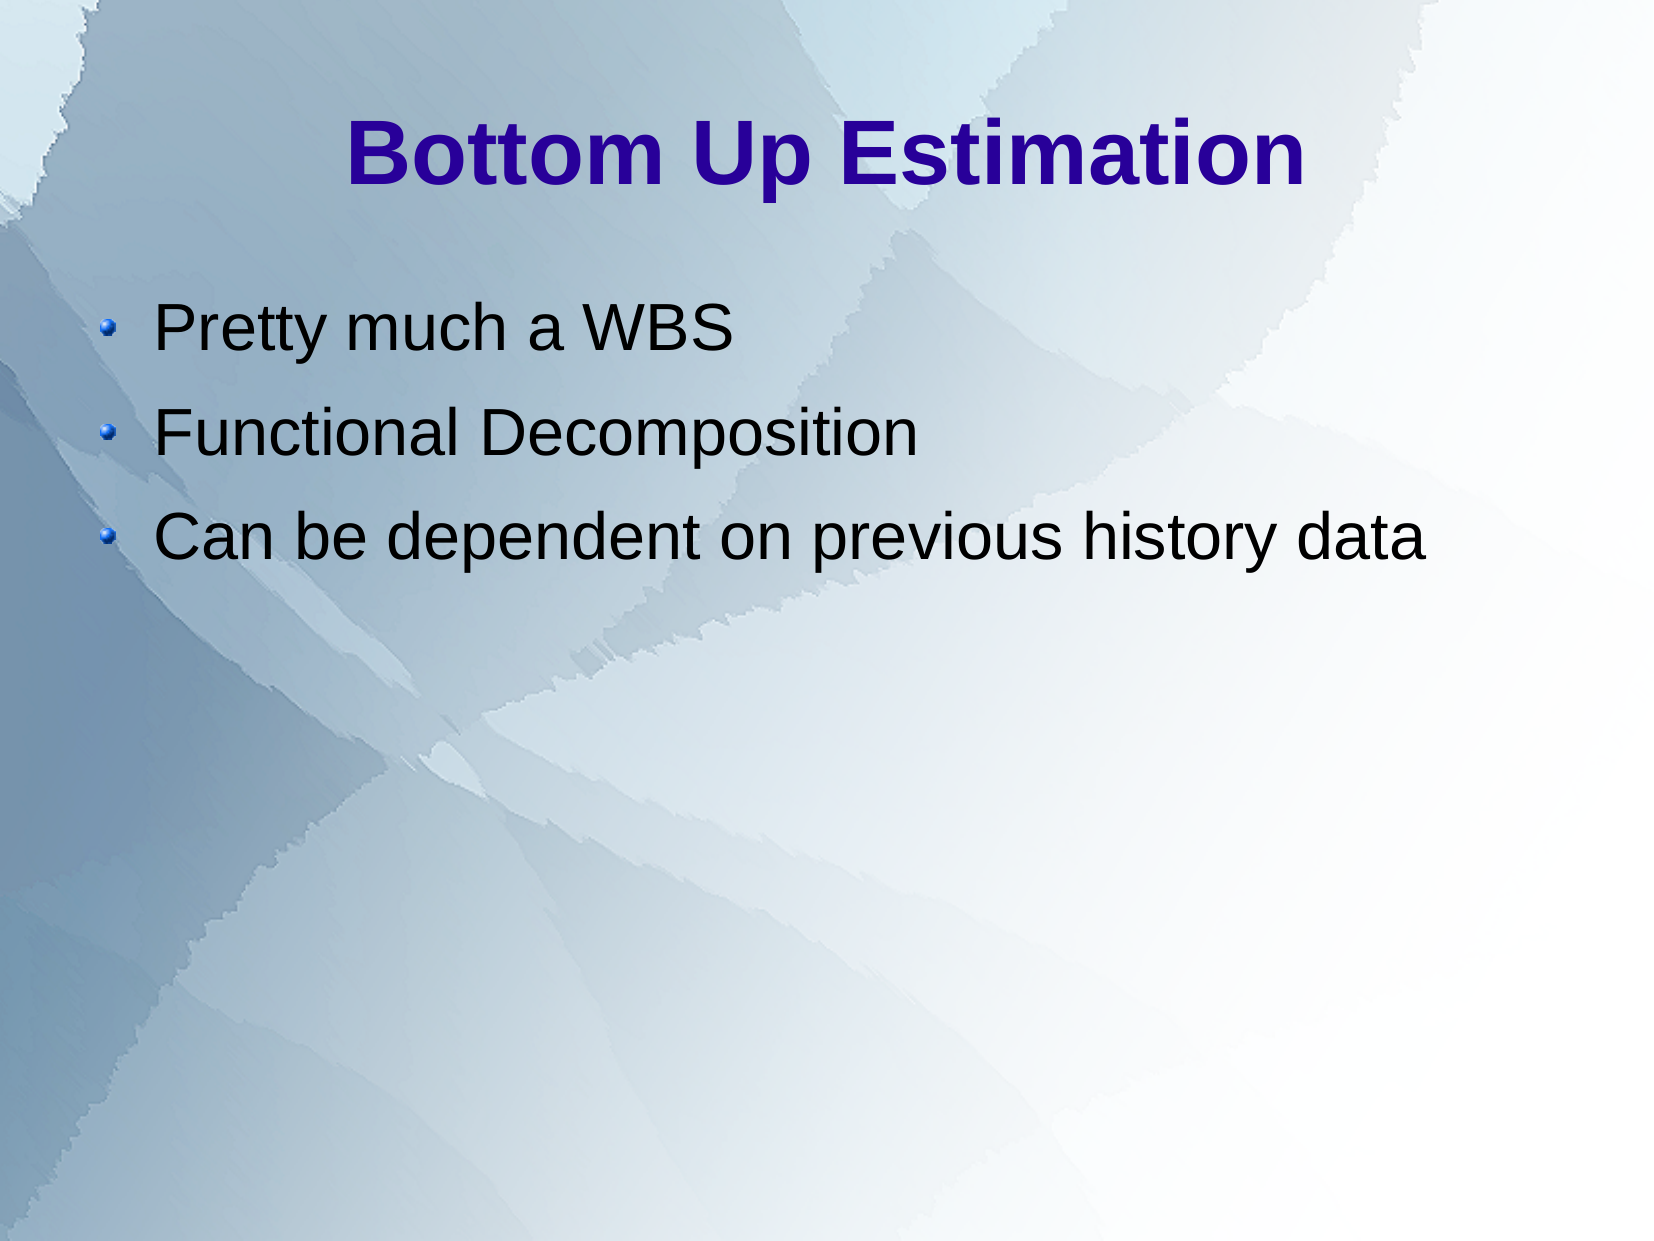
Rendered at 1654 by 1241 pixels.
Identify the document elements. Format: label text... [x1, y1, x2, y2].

list Pretty much a WBS Functional Decomposition Can be dependent on previous history data [82, 290, 1571, 1094]
picture [0, 0, 1654, 1241]
title Bottom Up Estimation [82, 56, 1571, 250]
